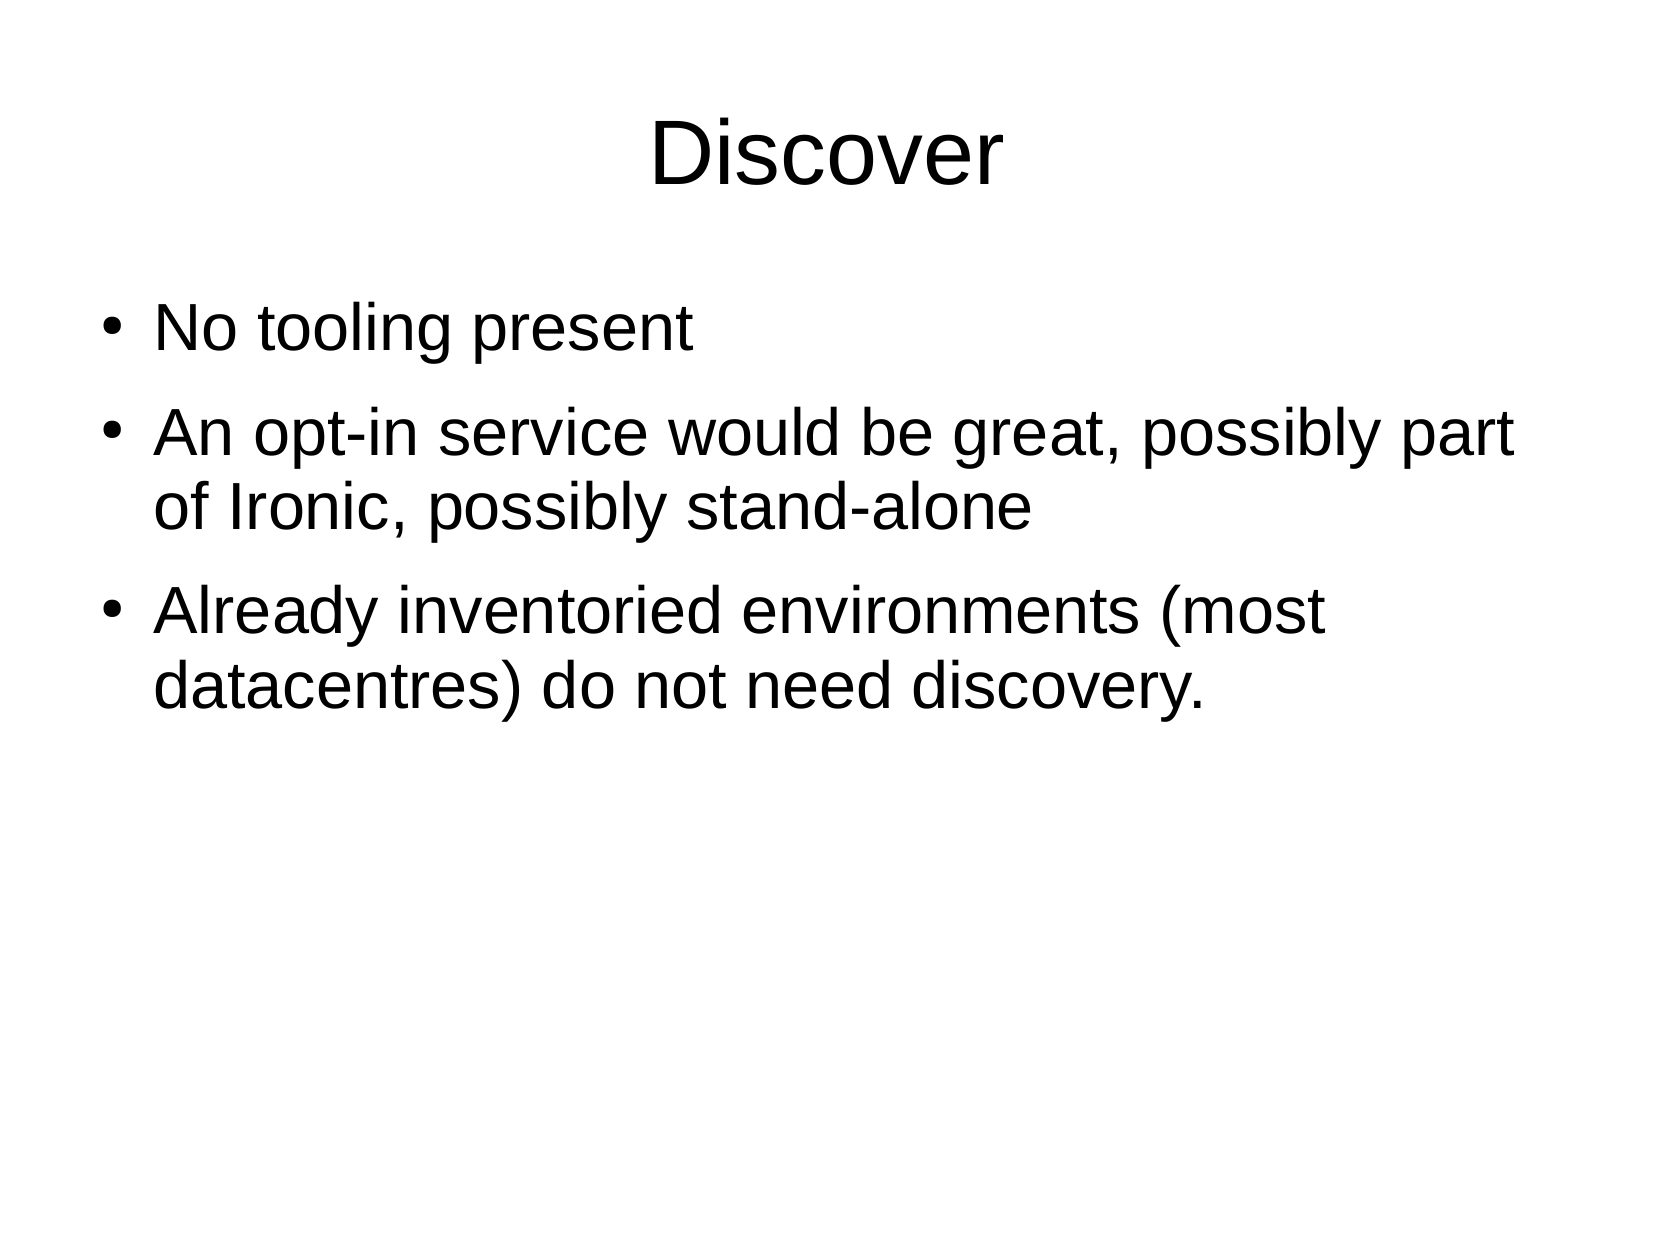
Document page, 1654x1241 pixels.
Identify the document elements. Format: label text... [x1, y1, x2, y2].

list No tooling present An opt-in service would be great, possibly part of Ironic, possibly stand-alone Already inventoried environments (most datacentres) do not need discovery. [82, 290, 1571, 1010]
title Discover [82, 49, 1571, 257]
